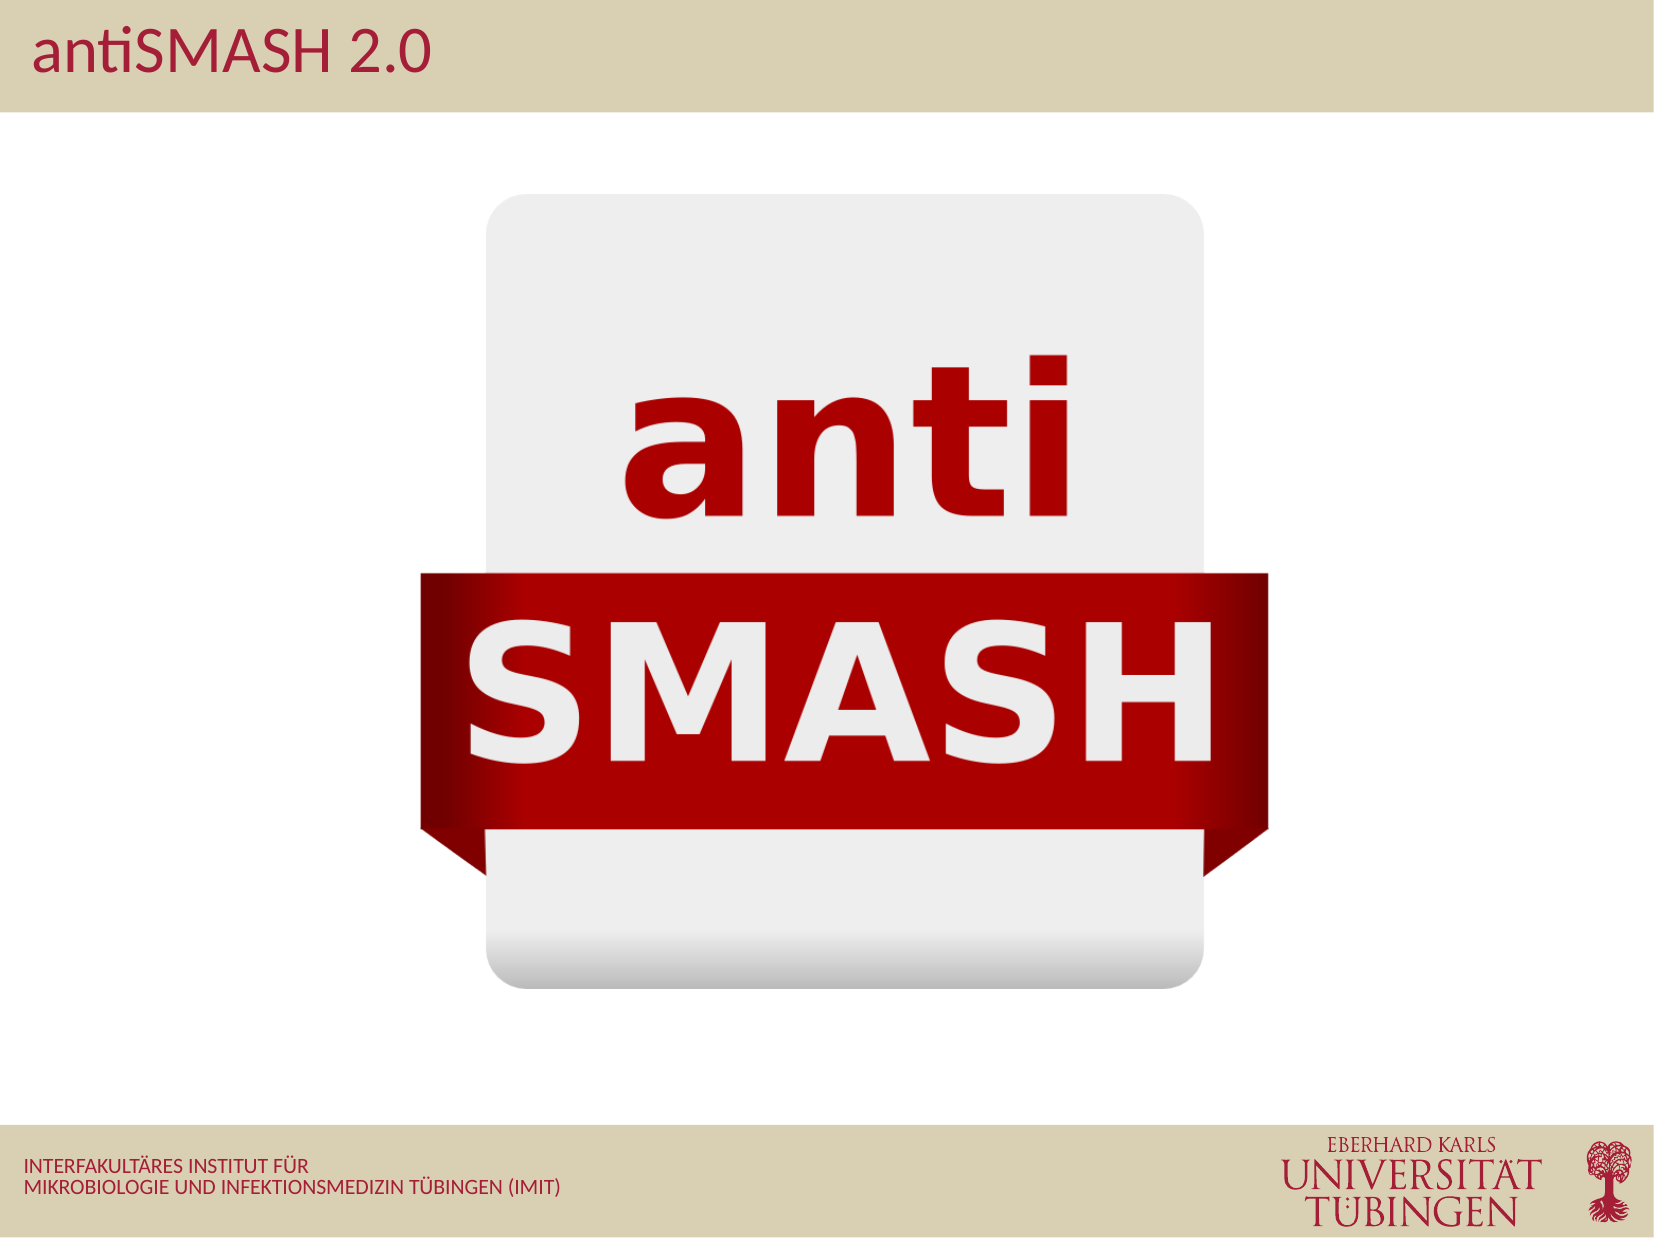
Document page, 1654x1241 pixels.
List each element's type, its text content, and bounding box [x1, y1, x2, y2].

picture [420, 194, 1269, 989]
title antiSMASH 2.0 [31, 0, 1374, 113]
